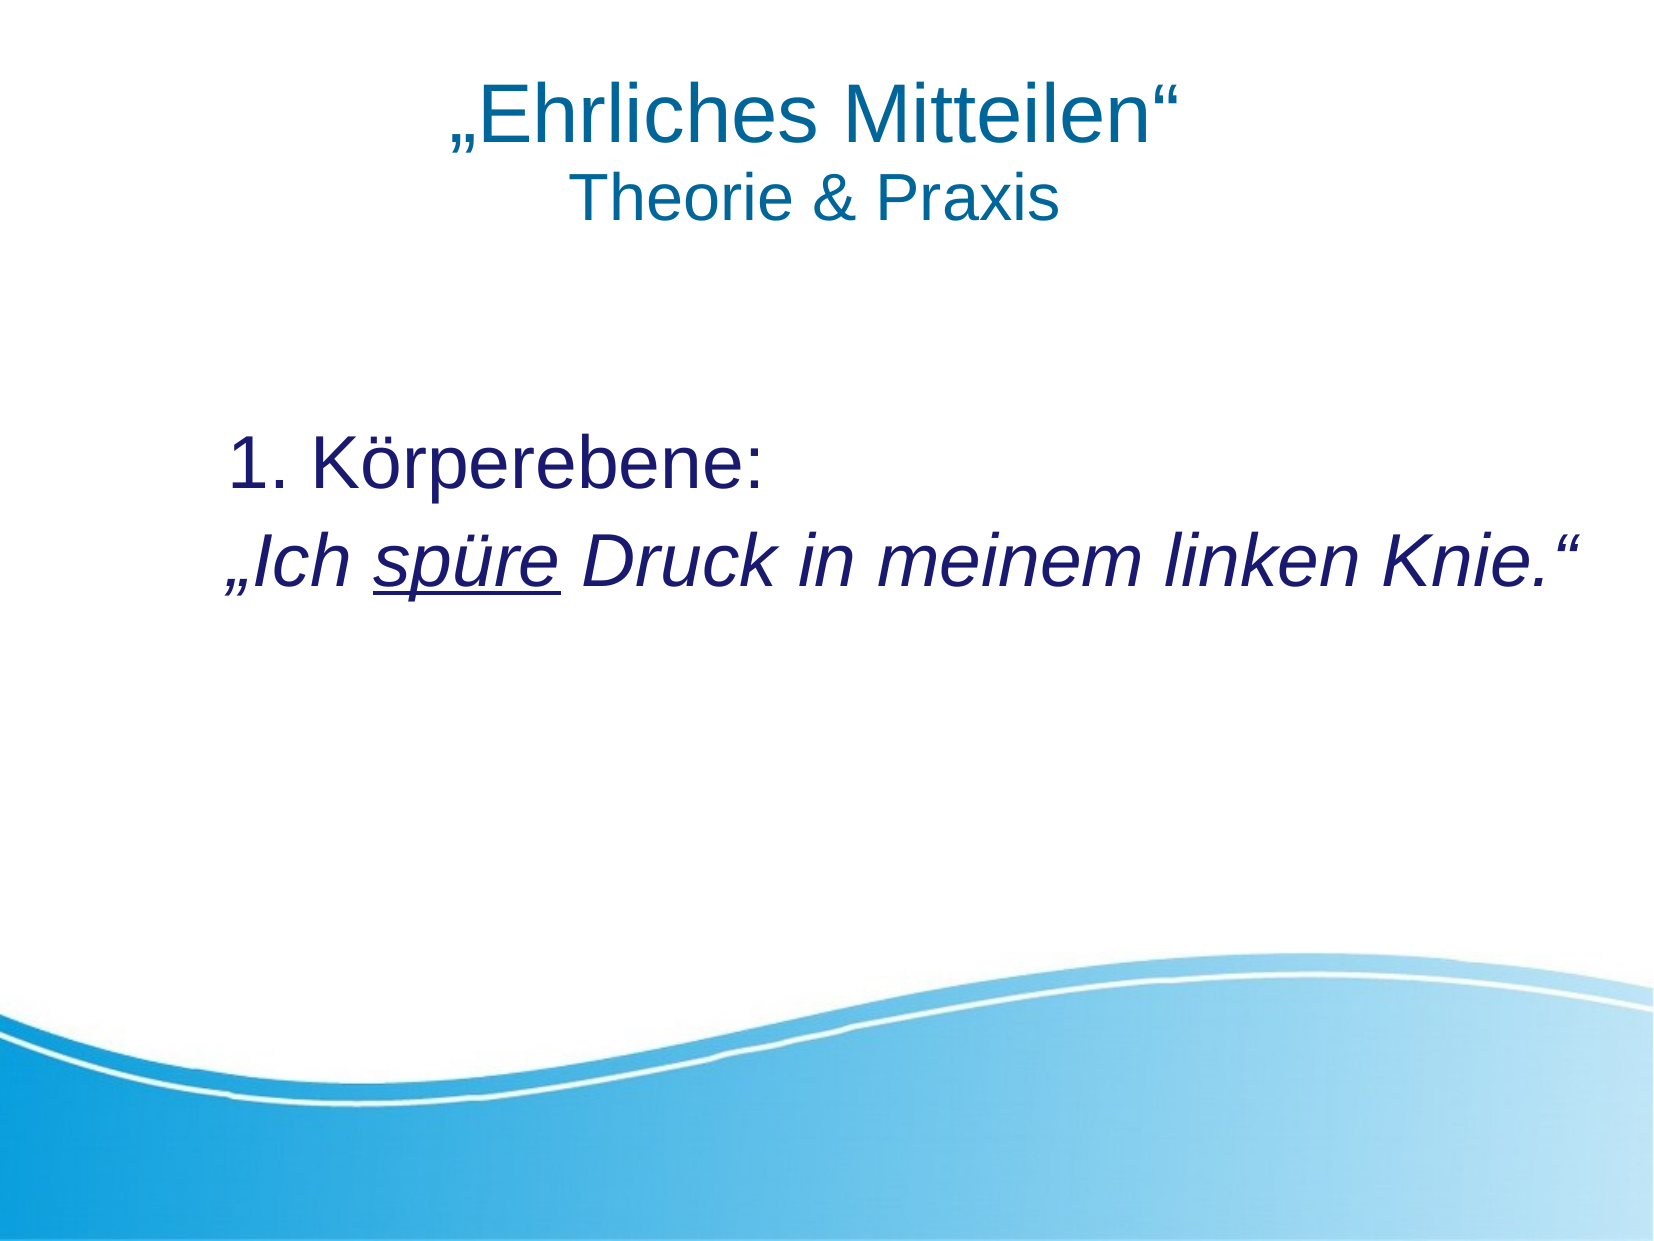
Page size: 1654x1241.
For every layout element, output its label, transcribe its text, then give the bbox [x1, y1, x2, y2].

picture [0, 952, 1654, 1241]
title „Ehrliches Mitteilen“ Theorie & Praxis [70, 47, 1559, 255]
text_box 1. Körperebene: „Ich spüre Druck in meinem linken Knie.“ [212, 413, 1630, 851]
